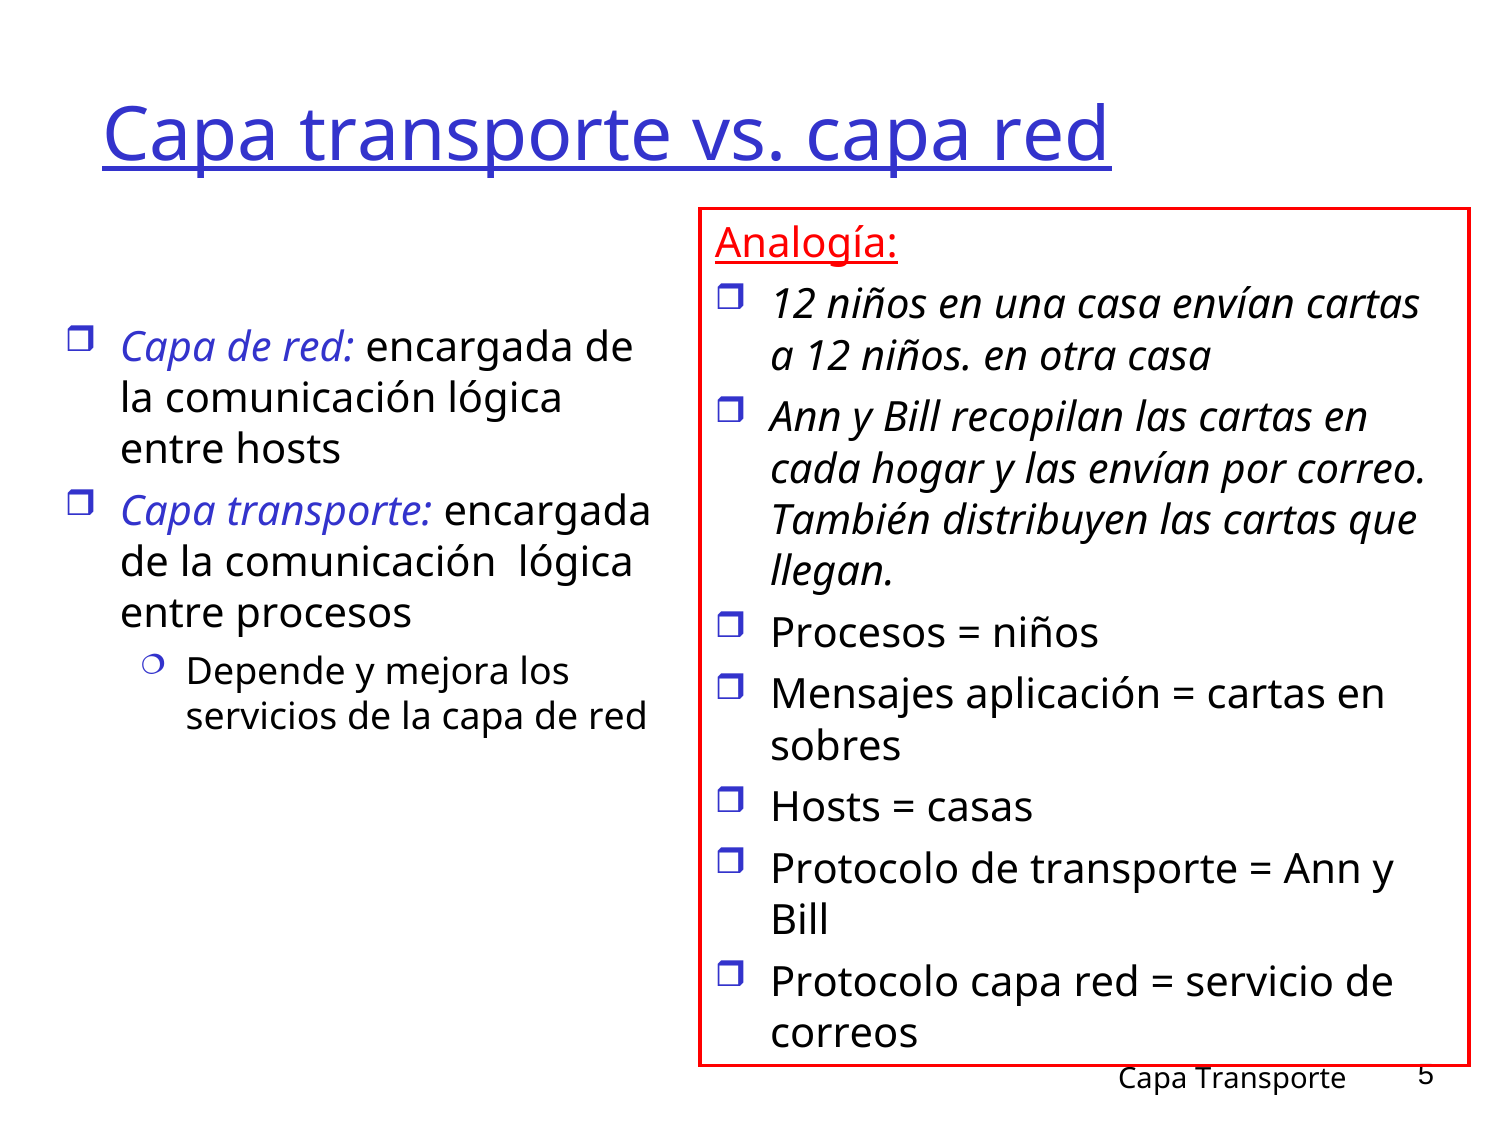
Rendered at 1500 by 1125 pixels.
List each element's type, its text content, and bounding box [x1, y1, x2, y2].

list Capa de red: encargada de la comunicación lógica entre hosts Capa transporte: encargada de la comunicación lógica entre procesos Depende y mejora los servicios de la capa de red [49, 312, 675, 1075]
list Analogía: 12 niños en una casa envían cartas a 12 niños. en otra casa Ann y Bill recopilan las cartas en cada hogar y las envían por correo. También distribuyen las cartas que llegan. Procesos = niños Mensajes aplicación = cartas en sobres Hosts = casas Protocolo de transporte = Ann y Bill Protocolo capa red = servicio de correos [699, 208, 1469, 997]
title Capa transporte vs. capa red [87, 37, 1363, 225]
